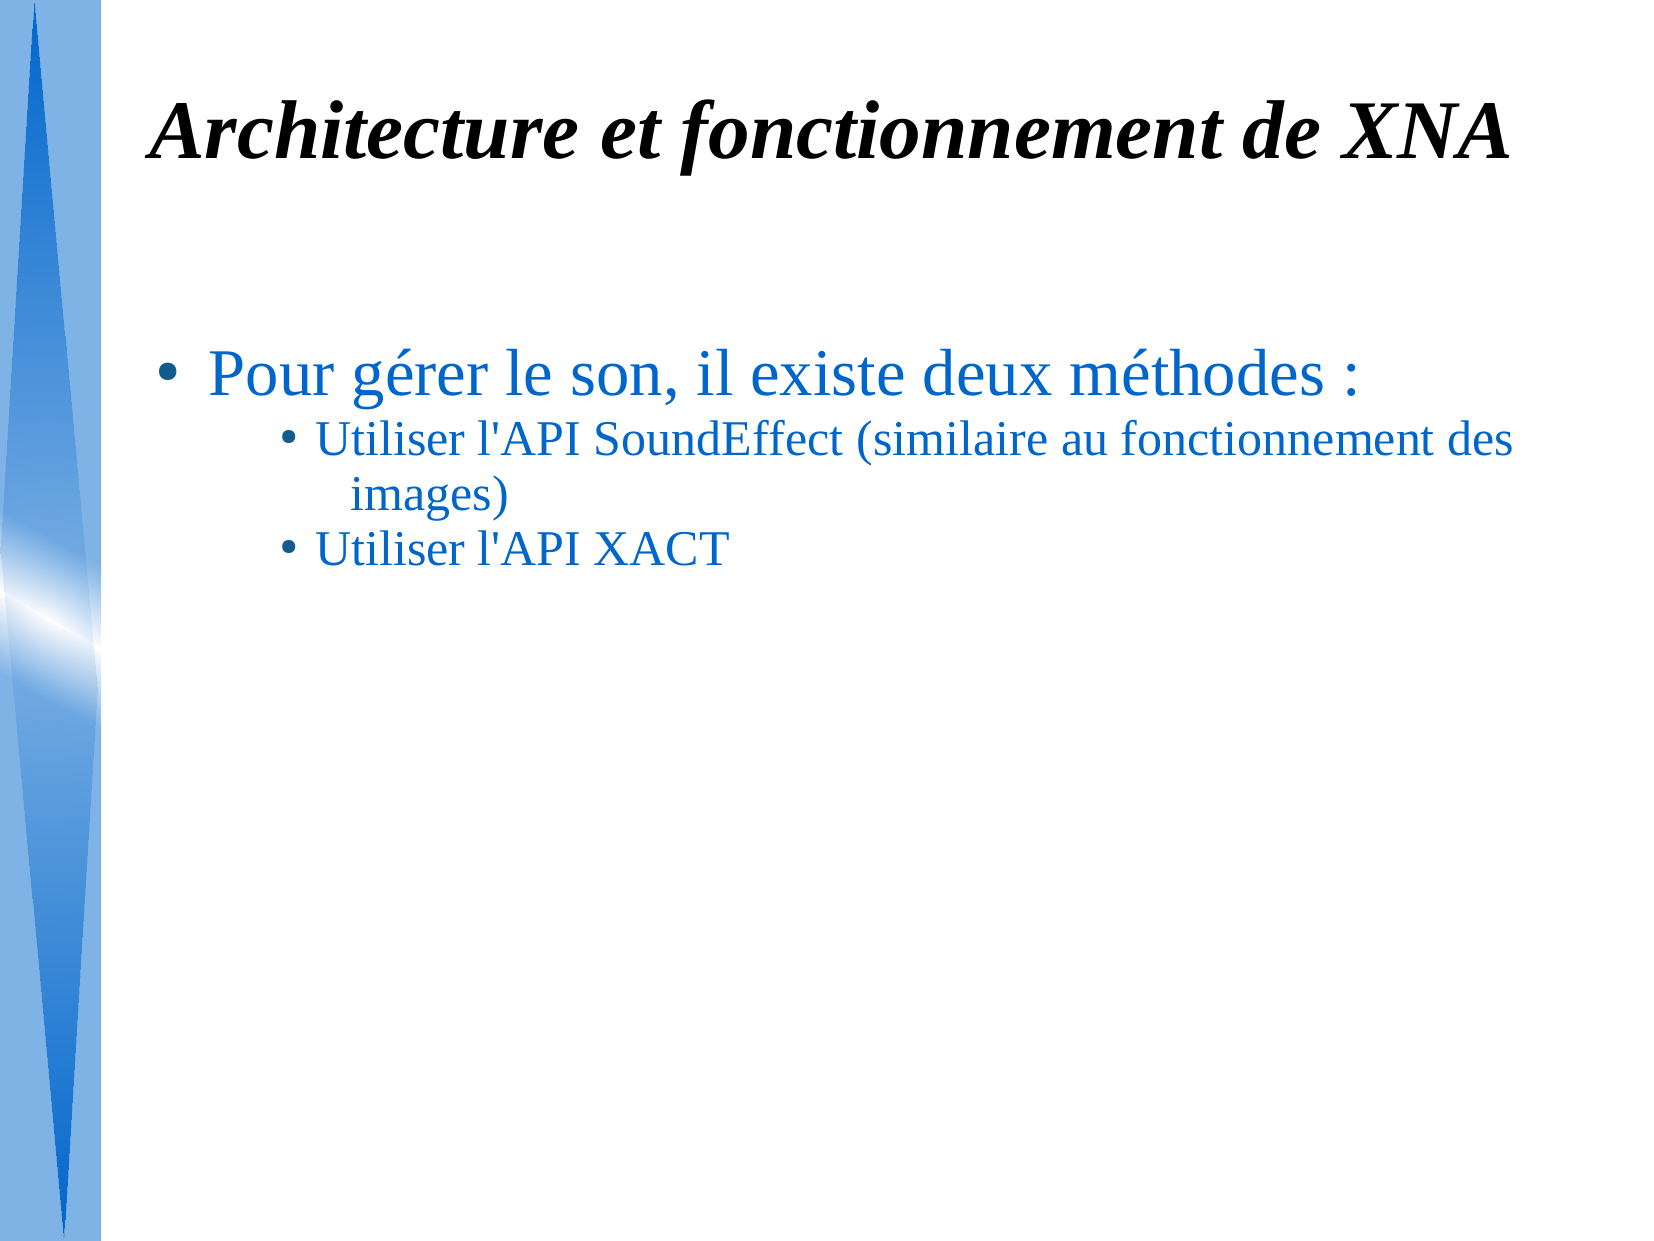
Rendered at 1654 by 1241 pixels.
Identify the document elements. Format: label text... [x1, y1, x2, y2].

list Pour gérer le son, il existe deux méthodes : Utiliser l'API SoundEffect (similaire au fonctionnement des images) Utiliser l'API XACT [138, 336, 1527, 1141]
title Architecture et fonctionnement de XNA [138, 84, 1527, 177]
